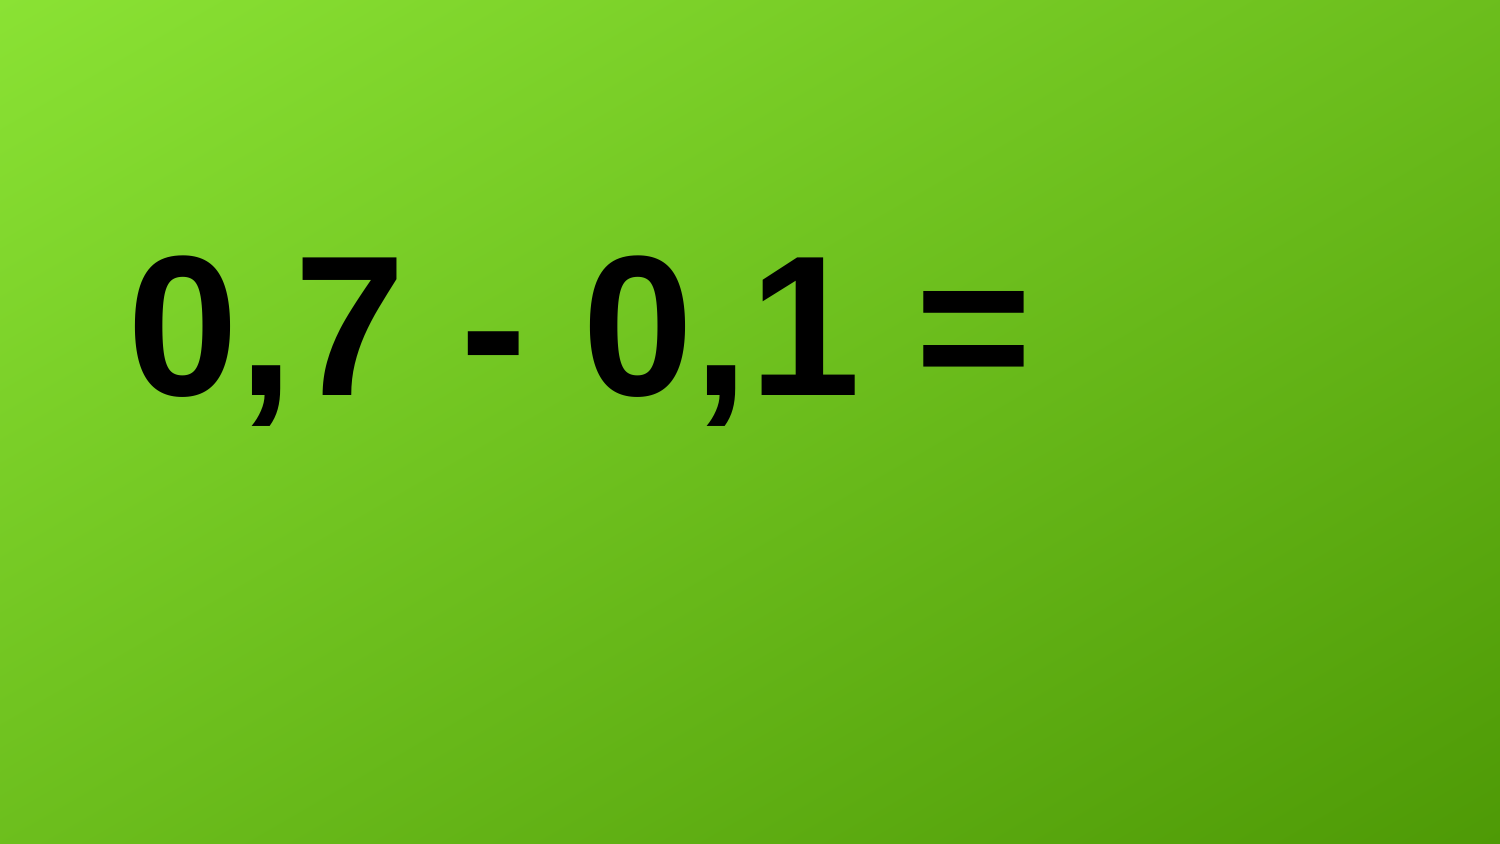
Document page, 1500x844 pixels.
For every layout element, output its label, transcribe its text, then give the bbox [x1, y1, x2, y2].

title 0,7 - 0,1 = [112, 259, 1388, 450]
